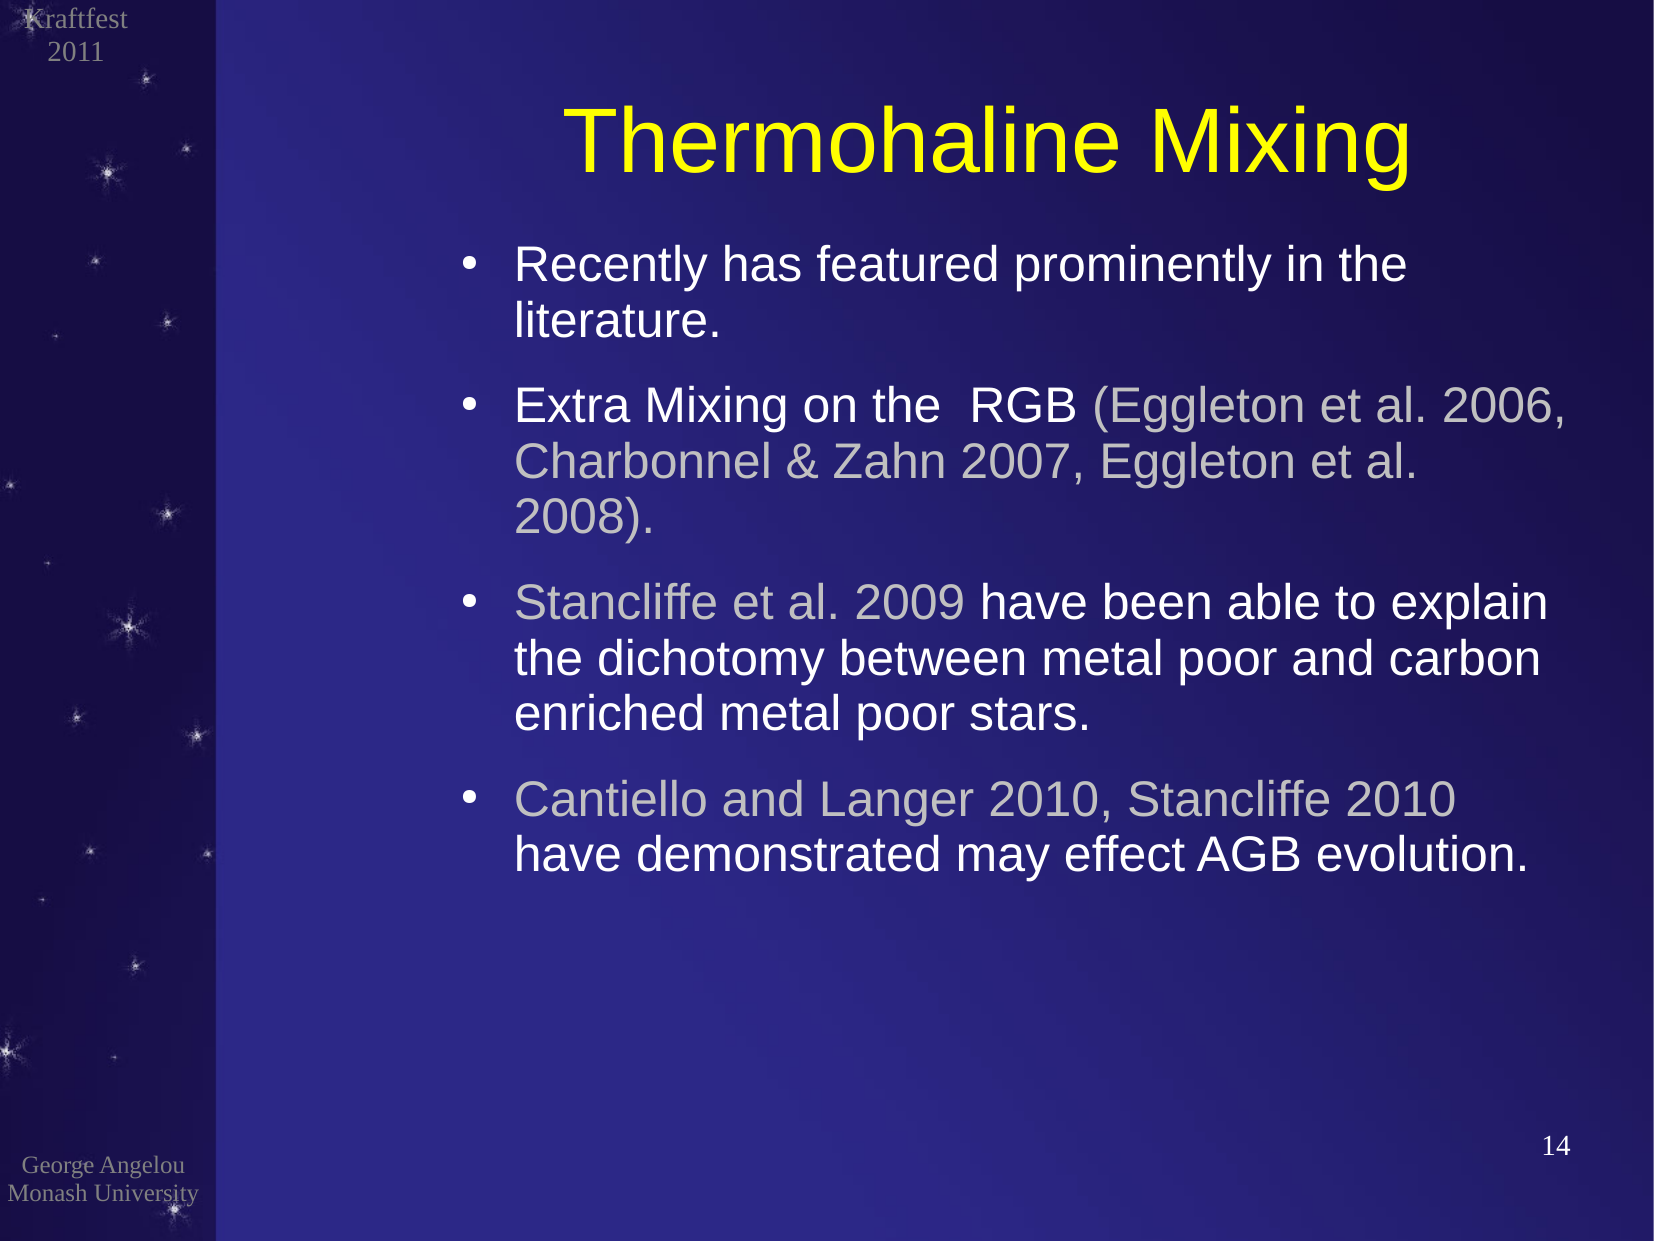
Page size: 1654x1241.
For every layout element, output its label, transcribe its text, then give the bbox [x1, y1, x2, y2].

picture [0, 0, 1654, 1241]
list Recently has featured prominently in the literature. Extra Mixing on the RGB (Eggleton et al. 2006, Charbonnel & Zahn 2007, Eggleton et al. 2008). Stancliffe et al. 2009 have been able to explain the dichotomy between metal poor and carbon enriched metal poor stars. Cantiello and Langer 2010, Stancliffe 2010 have demonstrated may effect AGB evolution. [442, 236, 1574, 1211]
title Thermohaline Mixing [231, 44, 1654, 237]
